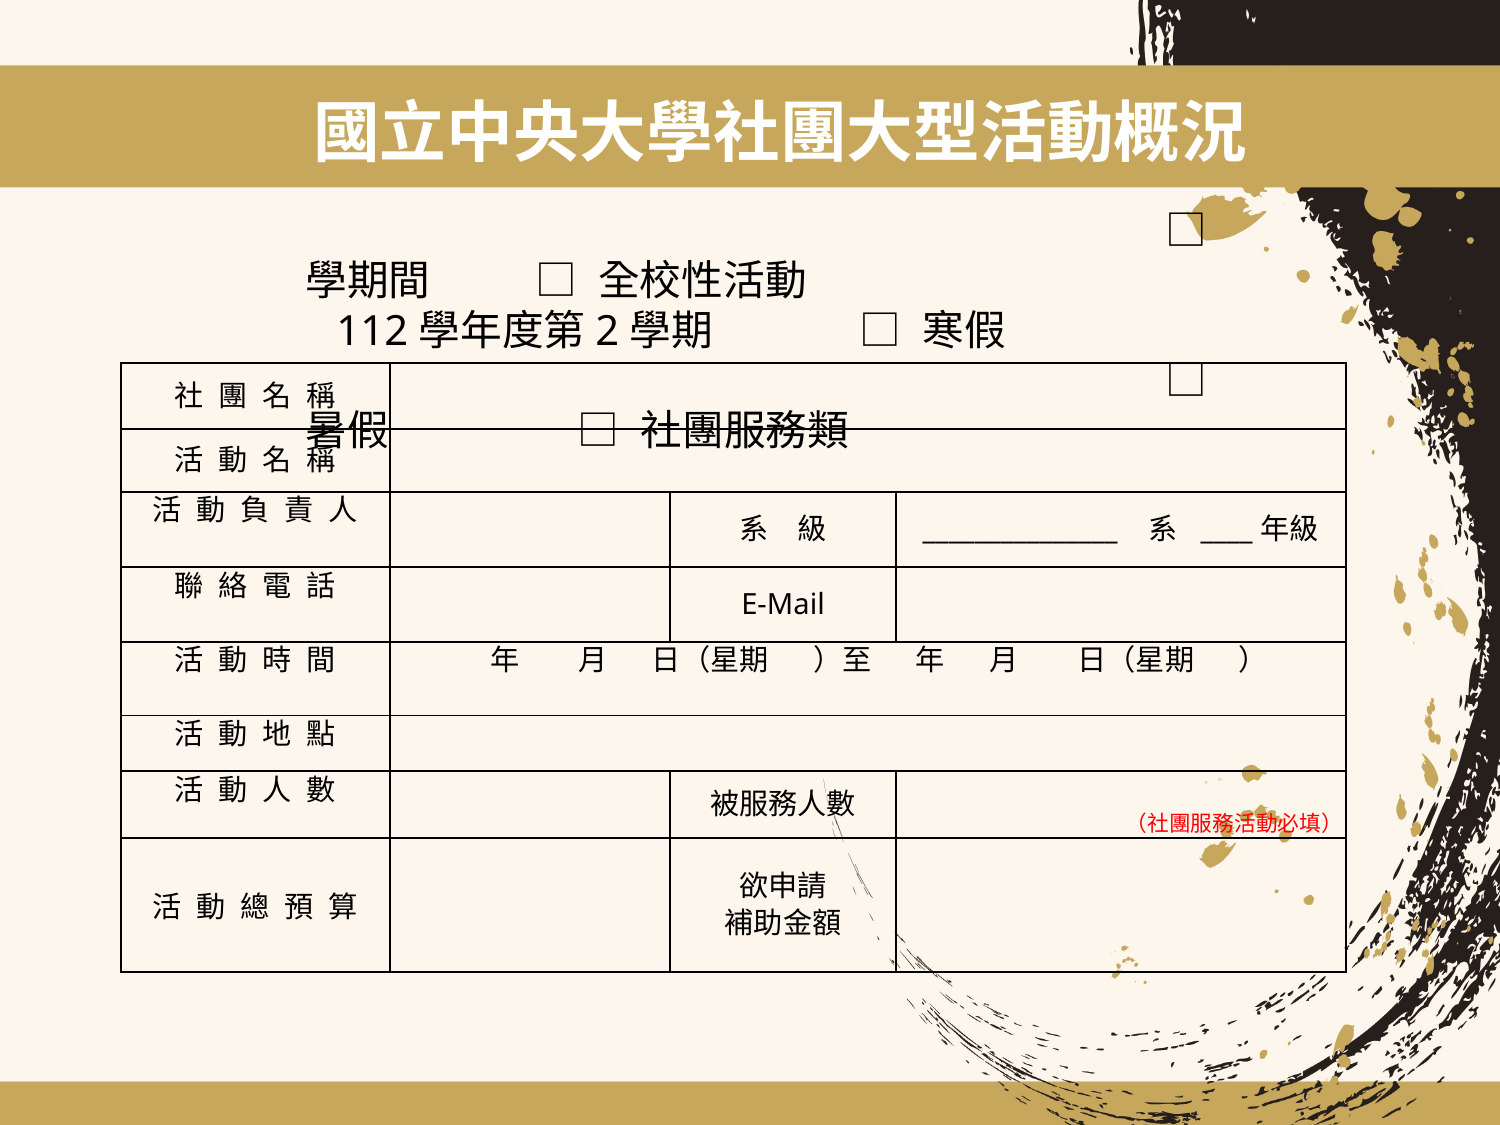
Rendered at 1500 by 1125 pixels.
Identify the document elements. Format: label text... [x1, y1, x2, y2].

table_cell 活 動 人 數 [122, 772, 389, 837]
table_cell [391, 716, 1345, 770]
table_cell [391, 568, 669, 641]
table_cell 年 月 日（星期 ）至 年 月 日（星期 ） [391, 643, 1345, 715]
table_header 社 團 名 稱 [122, 364, 290, 428]
table_cell 活 動 負 責 人 [122, 493, 389, 566]
table_cell 活 動 總 預 算 [122, 839, 389, 971]
table_header [1270, 364, 1345, 428]
table_cell [391, 493, 669, 566]
table_cell 被服務人數 [671, 772, 895, 837]
table_cell [897, 568, 1345, 641]
table_cell 活 動 地 點 [122, 716, 389, 770]
table_cell 系 級 [671, 493, 895, 566]
table_cell [391, 839, 669, 971]
table_cell 活 動 時 間 [122, 643, 389, 715]
text_box 國立中央大學社團大型活動概況 [65, 82, 1496, 178]
table_cell _______________ 系 ____年級 [897, 493, 1345, 566]
text_box [0, 65, 1500, 188]
text_box □ 學期間 □ 全校性活動 112學年度第2學期 □ 寒假 □ 暑假 □ 社團服務類 [290, 196, 1270, 462]
table_cell （社團服務活動必填） [897, 772, 1345, 837]
table_cell E-Mail [671, 568, 895, 641]
picture [0, 0, 1500, 65]
table_cell 聯 絡 電 話 [122, 568, 389, 641]
table_cell [391, 772, 669, 837]
table_cell 活 動 名 稱 [122, 430, 389, 491]
picture [0, 188, 1500, 1125]
table_cell [391, 430, 1345, 491]
table_cell [897, 839, 1345, 971]
table_cell 欲申請 補助金額 [671, 839, 895, 971]
